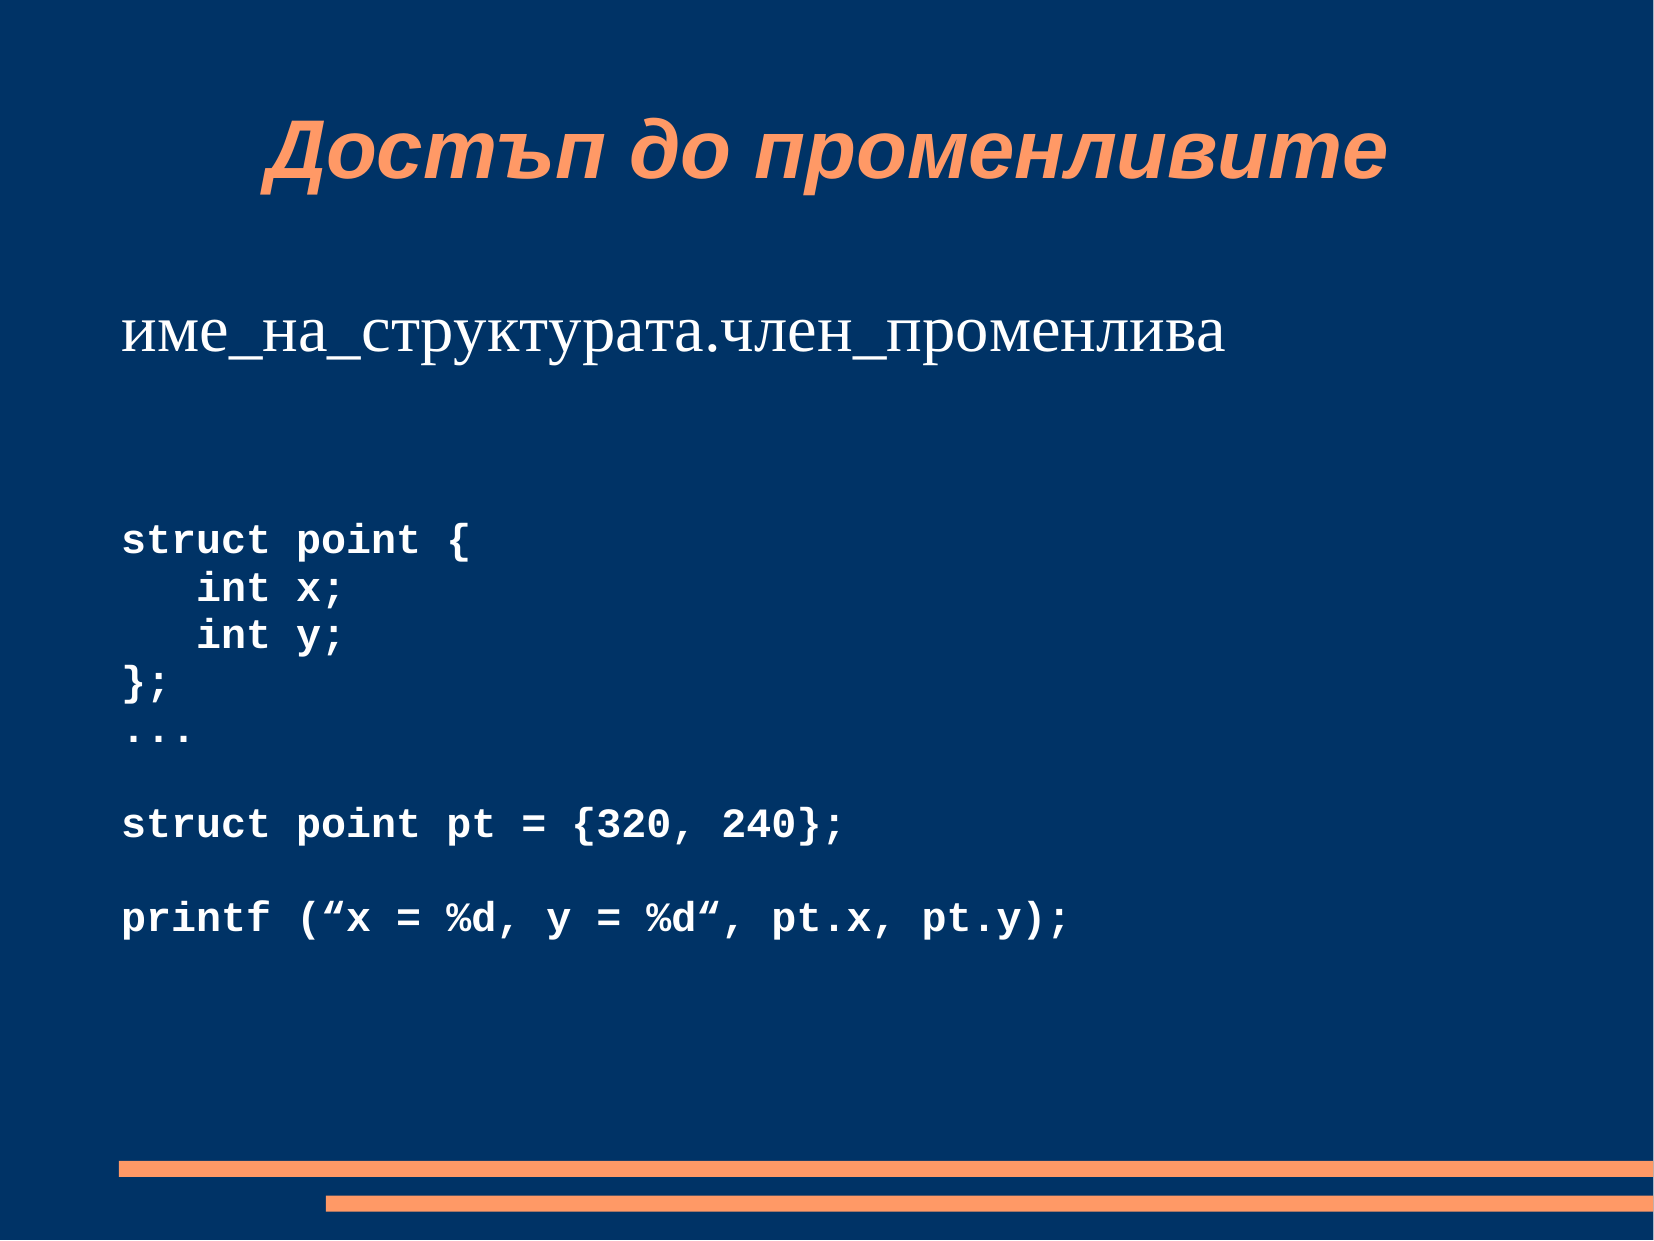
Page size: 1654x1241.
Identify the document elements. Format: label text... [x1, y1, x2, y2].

text_box struct point { int x; int y; }; ... struct point pt = {320, 240}; printf (“x = %d, y = %d“, pt.x, pt.y); [106, 511, 1562, 957]
title Достъп до променливите [121, 46, 1534, 251]
subtitle име_на_структурата.член_променлива [121, 251, 1561, 408]
